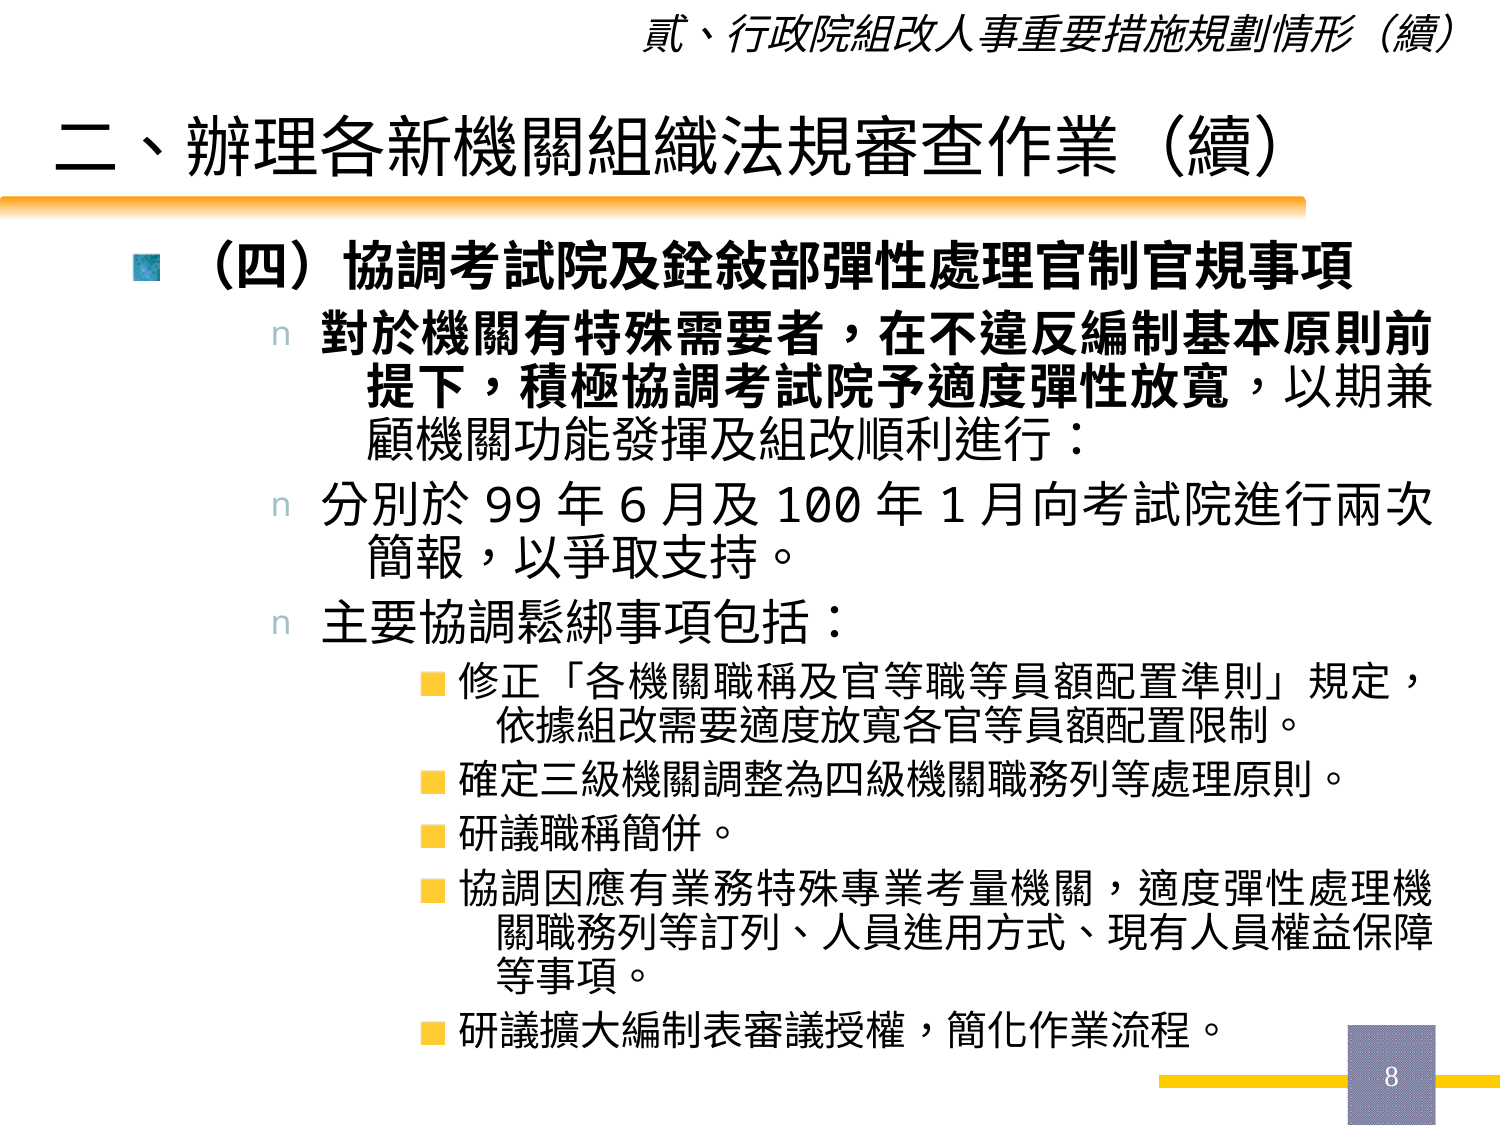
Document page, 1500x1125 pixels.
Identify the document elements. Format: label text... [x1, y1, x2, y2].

list （四）協調考試院及銓敍部彈性處理官制官規事項 對於機關有特殊需要者，在不違反編制基本原則前提下，積極協調考試院予適度彈性放寬，以期兼顧機關功能發揮及組改順利進行： 分別於99年6月及100年1月向考試院進行兩次簡報，以爭取支持。 主要協調鬆綁事項包括： 修正「各機關職稱及官等職等員額配置準則」規定，依據組改需要適度放寬各官等員額配置限制。 確定三級機關調整為四級機關職務列等處理原則。 研議職稱簡併。 協調因應有業務特殊專業考量機關，適度彈性處理機關職務列等訂列、人員進用方式、現有人員權益保障等事項。 研議擴大編制表審議授權，簡化作業流程。 [112, 231, 1450, 1063]
title 二、辦理各新機關組織法規審查作業（續） [37, 54, 1500, 193]
text_box [1347, 1025, 1436, 1125]
text_box 貳、行政院組改人事重要措施規劃情形（續） [626, 0, 1500, 66]
